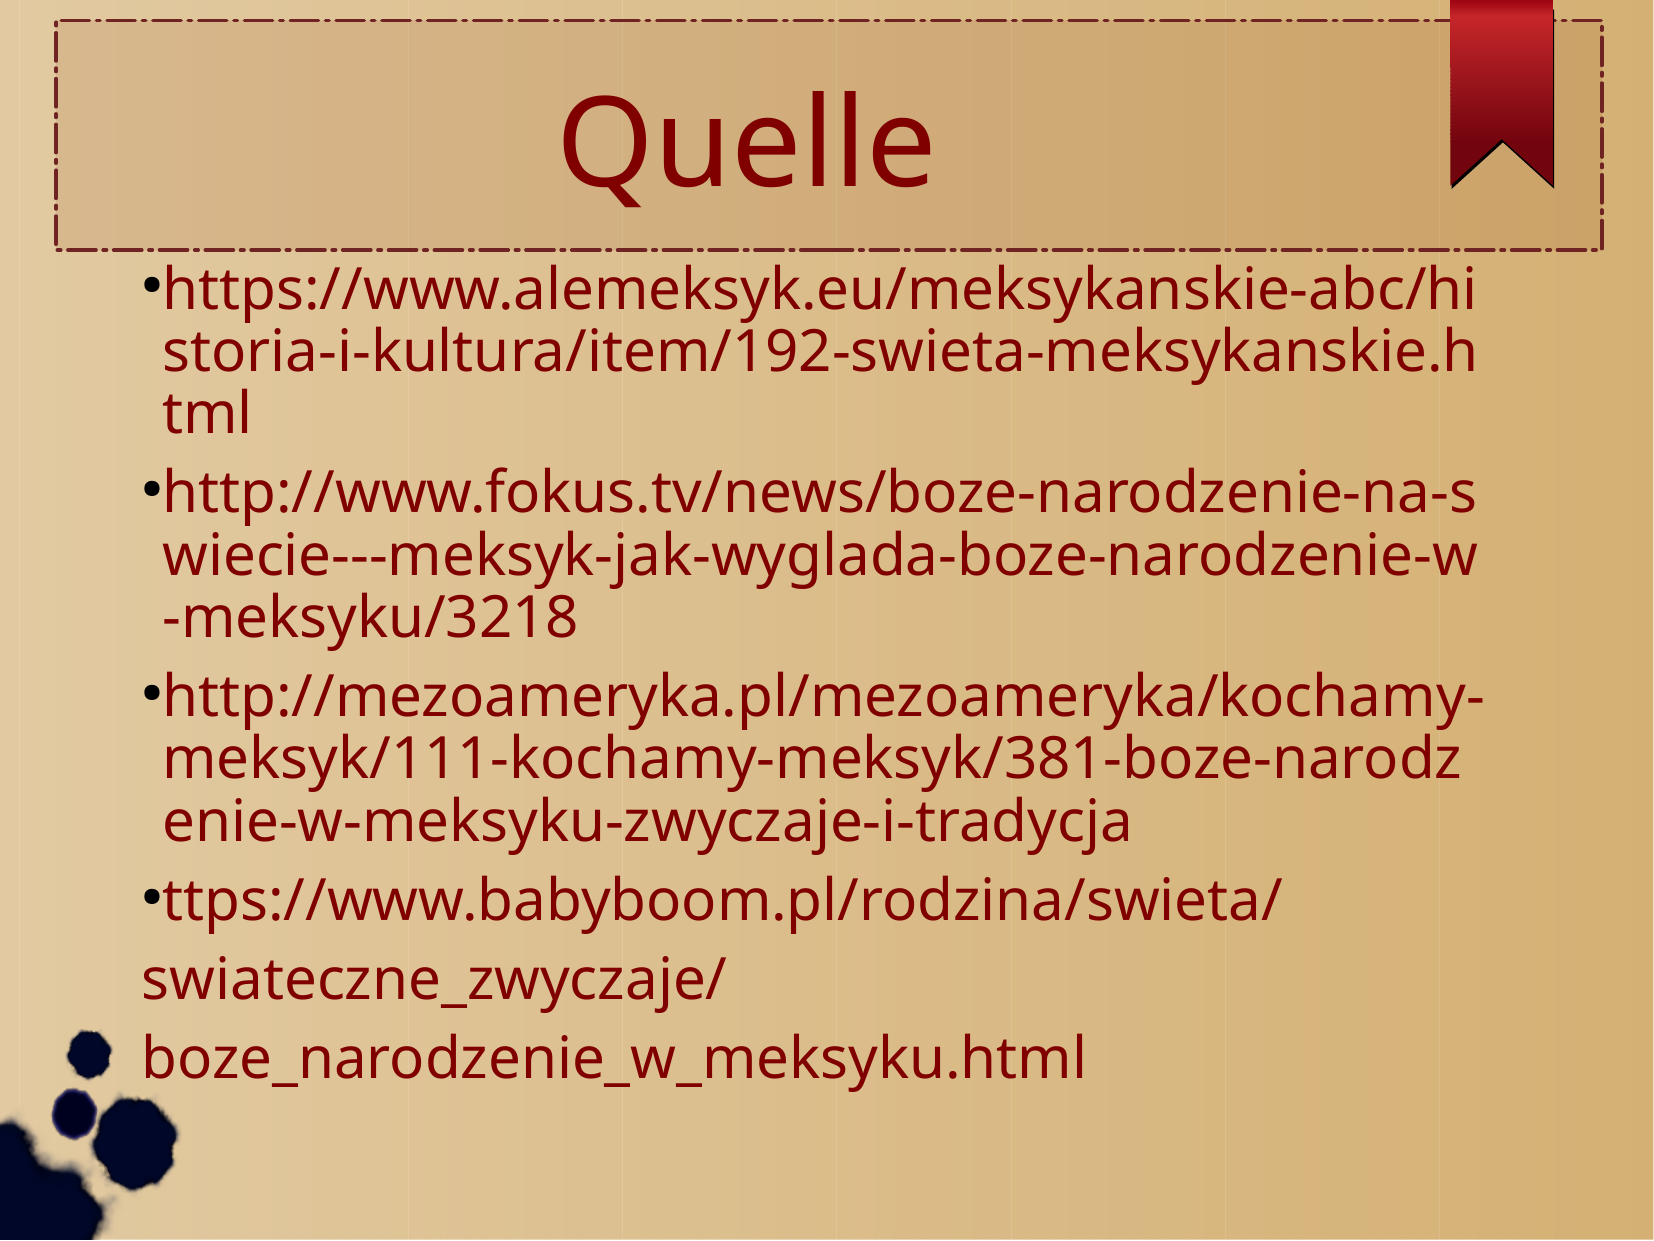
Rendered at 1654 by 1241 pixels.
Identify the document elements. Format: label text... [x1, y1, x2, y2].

title Quelle [82, 47, 1412, 229]
subtitle https://www.alemeksyk.eu/meksykanskie-abc/historia-i-kultura/item/192-swieta-meksykanskie.html http://www.fokus.tv/news/boze-narodzenie-na-swiecie---meksyk-jak-wyglada-boze-narodzenie-w-meksyku/3218 http://mezoameryka.pl/mezoameryka/kochamy-meksyk/111-kochamy-meksyk/381-boze-narodzenie-w-meksyku-zwyczaje-i-tradycja ttps://www.babyboom.pl/rodzina/swieta/swiateczne_zwyczaje/boze_narodzenie_w_meksyku.html [141, 200, 1489, 834]
